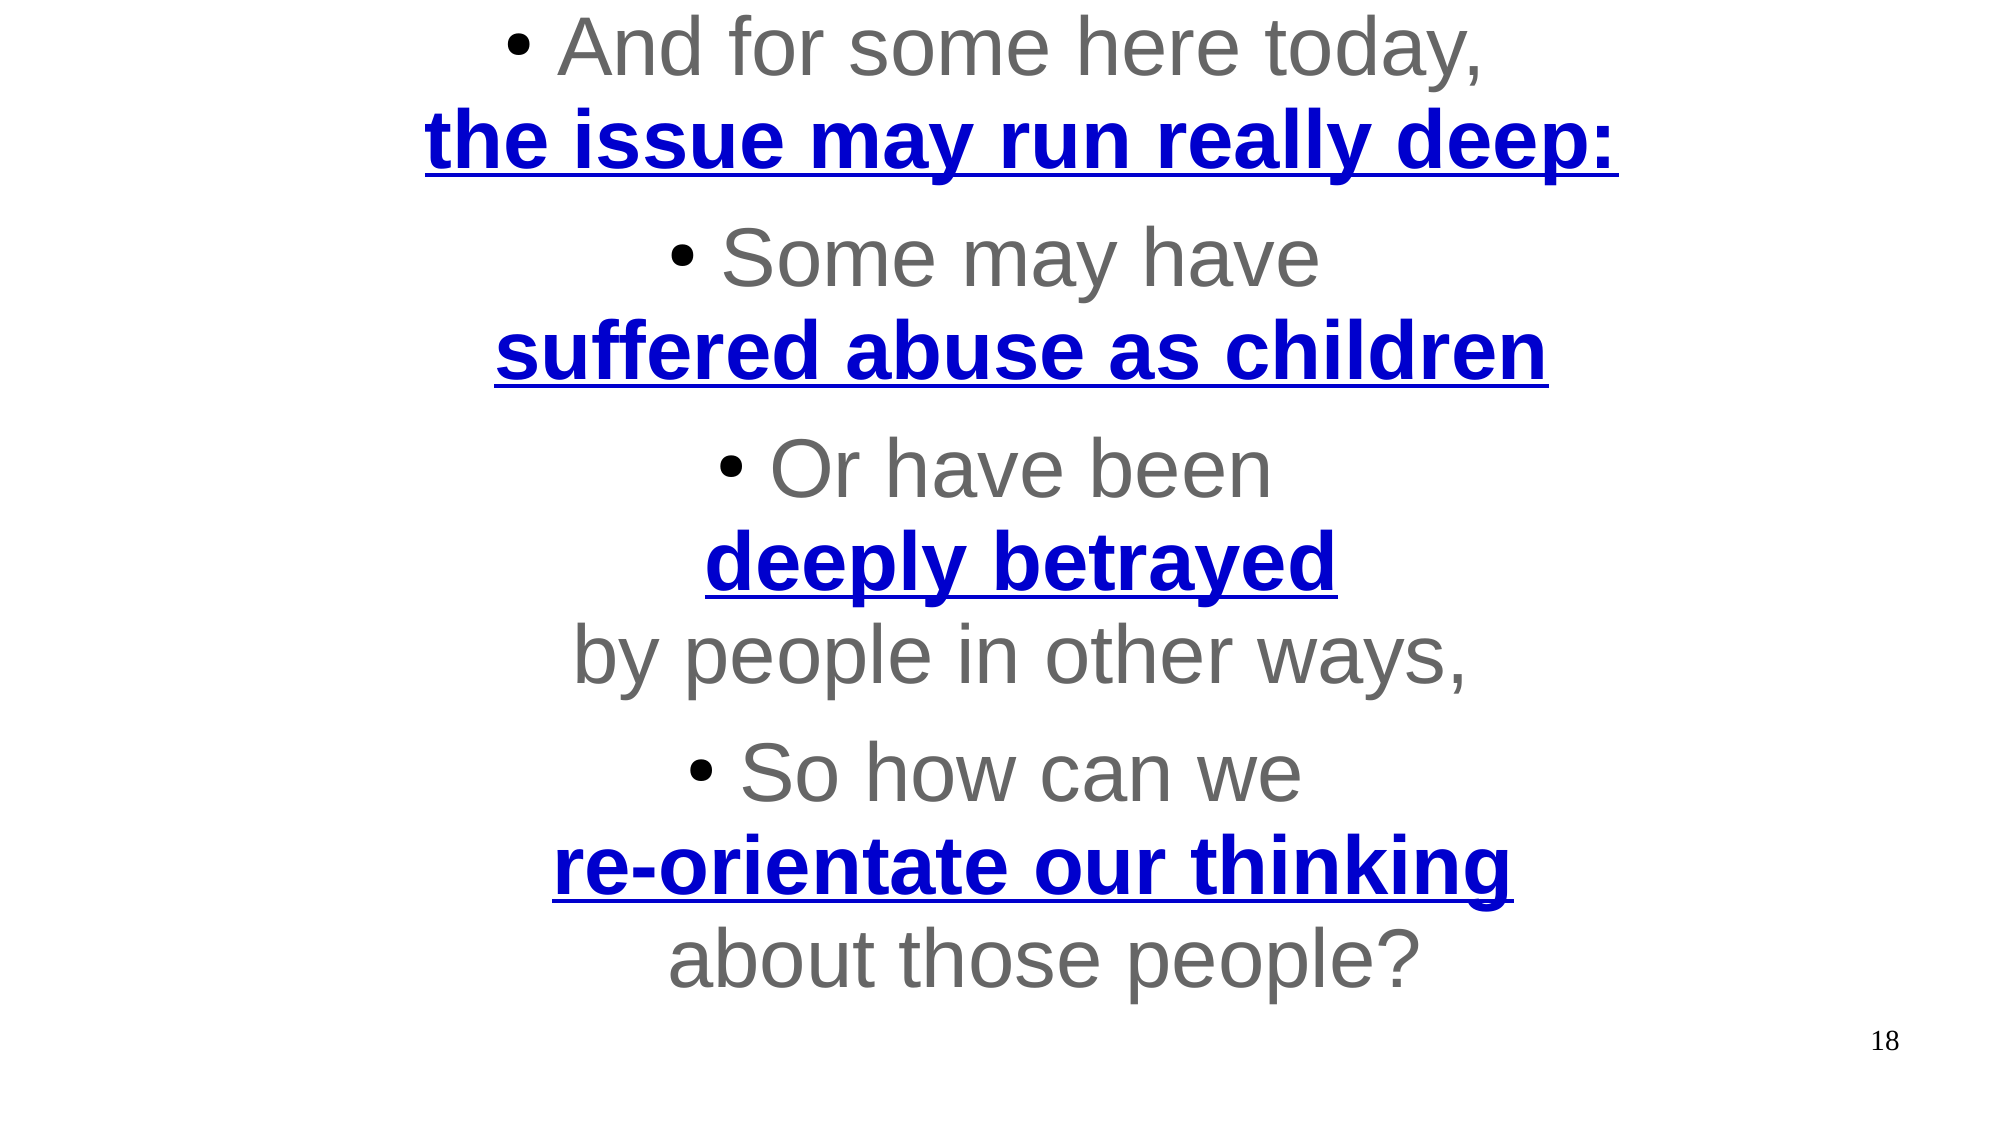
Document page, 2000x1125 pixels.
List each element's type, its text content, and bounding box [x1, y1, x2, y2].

list And for some here today, the issue may run really deep: Some may have suffered abuse as children Or have been deeply betrayed by people in other ways, So how can we re-orientate our thinking about those people? [0, 0, 1996, 1123]
